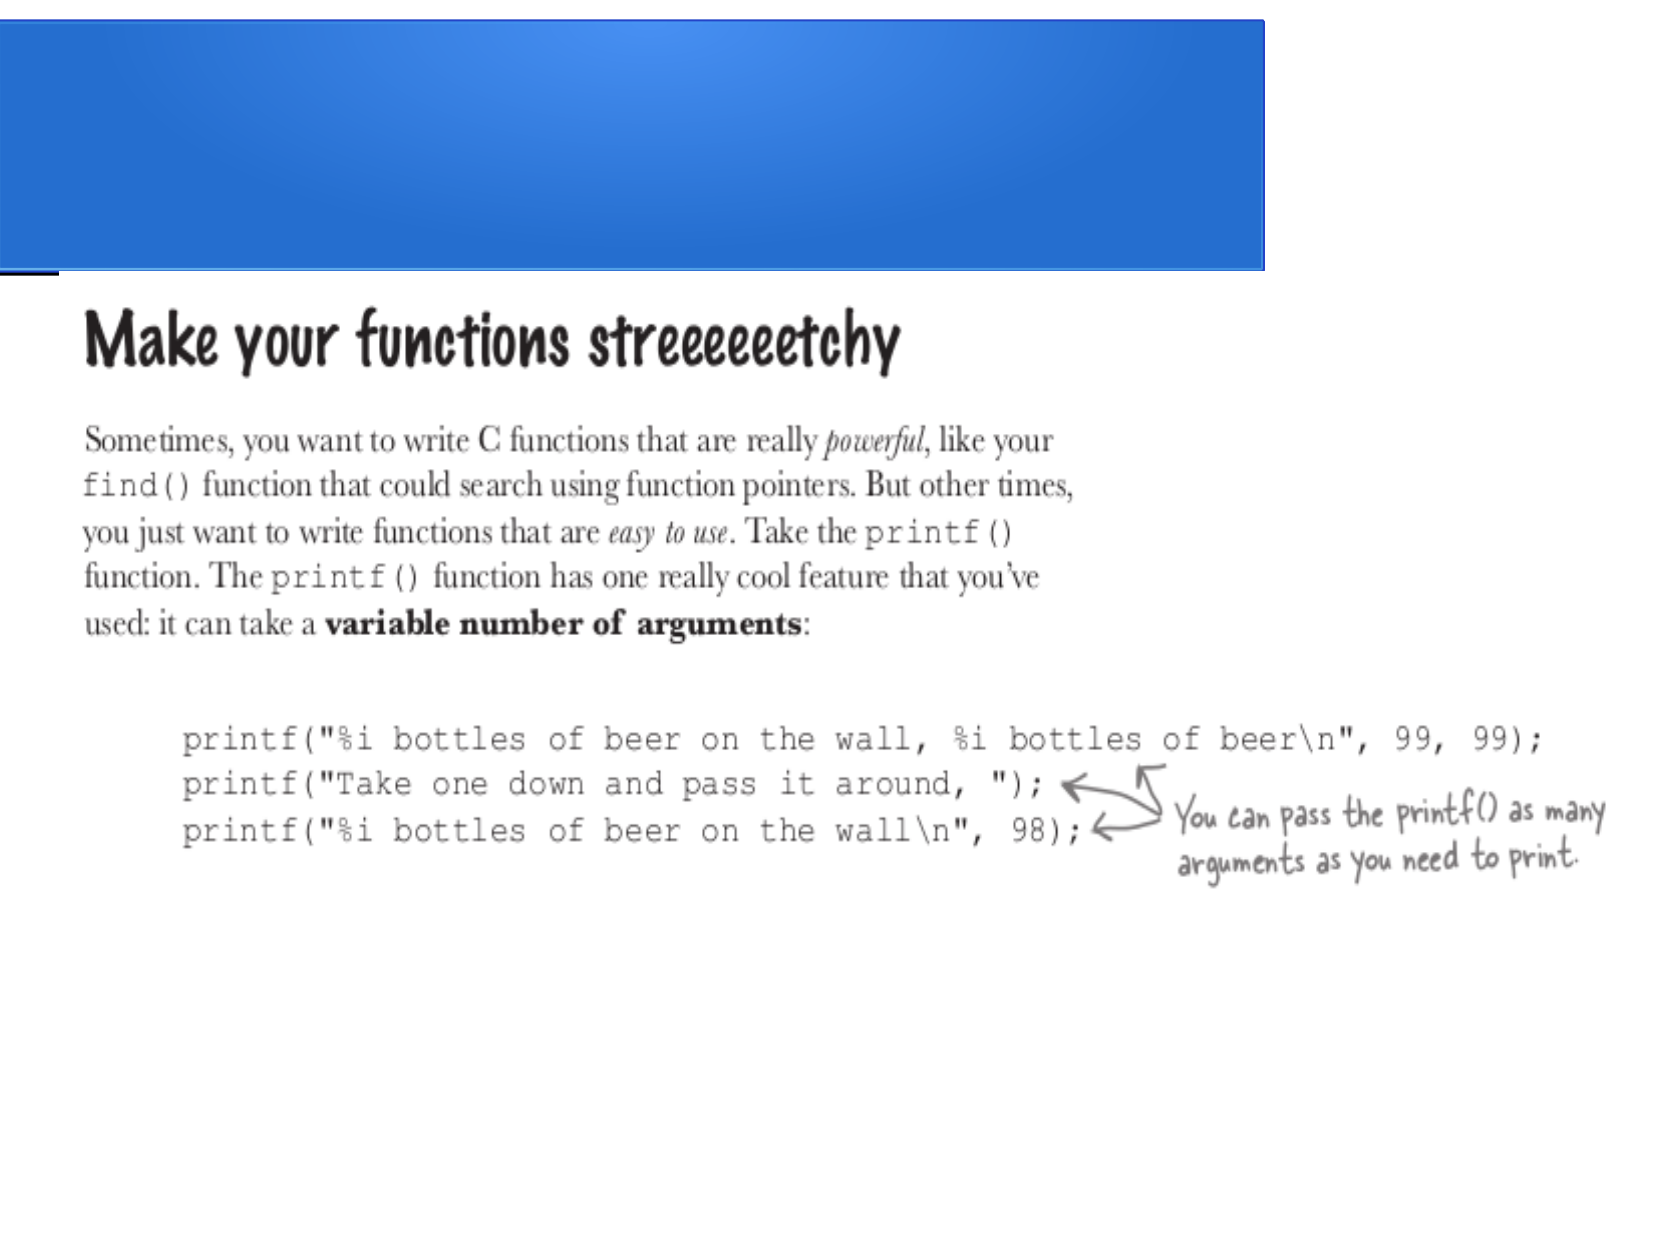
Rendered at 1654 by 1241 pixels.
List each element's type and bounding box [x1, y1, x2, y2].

picture [59, 271, 1630, 898]
